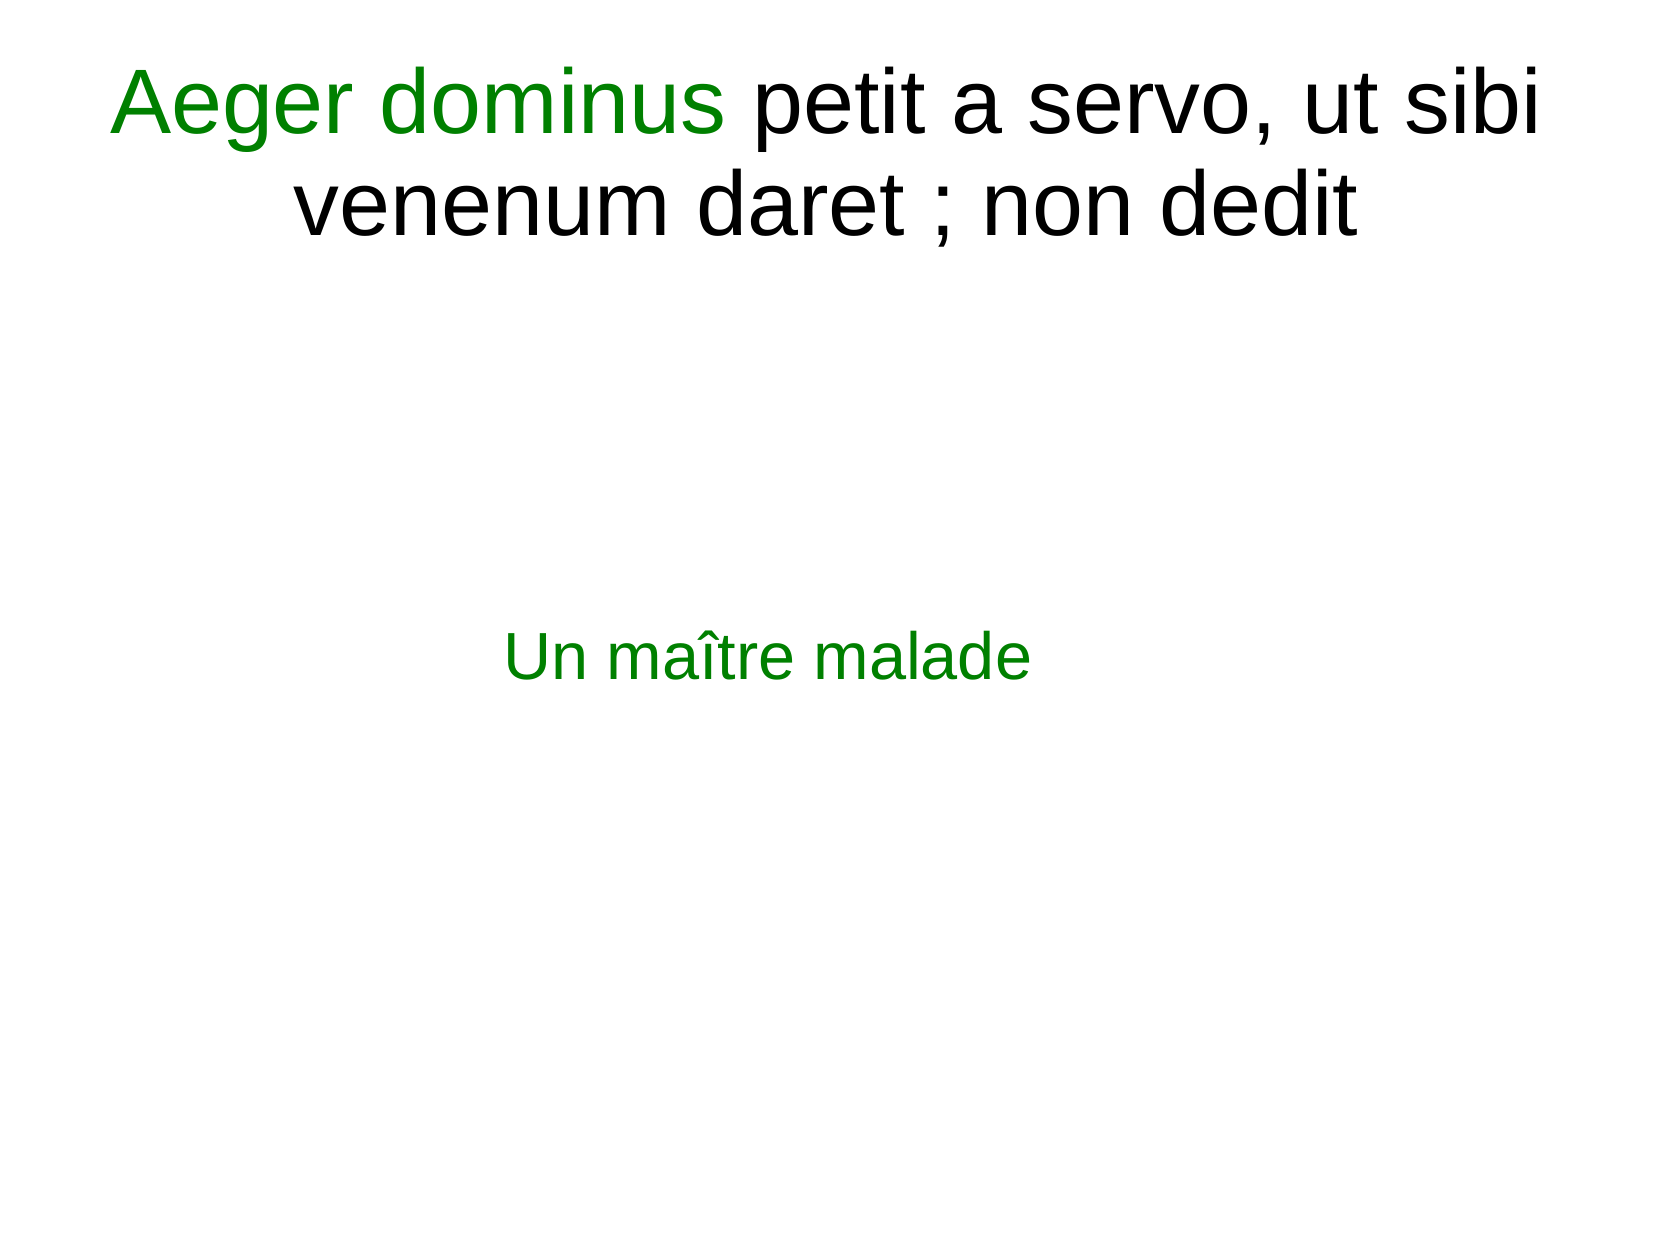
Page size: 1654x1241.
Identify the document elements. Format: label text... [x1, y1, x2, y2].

title Aeger dominus petit a servo, ut sibi venenum daret ; non dedit [82, 49, 1571, 257]
subtitle Un maître malade [23, 296, 1512, 1016]
